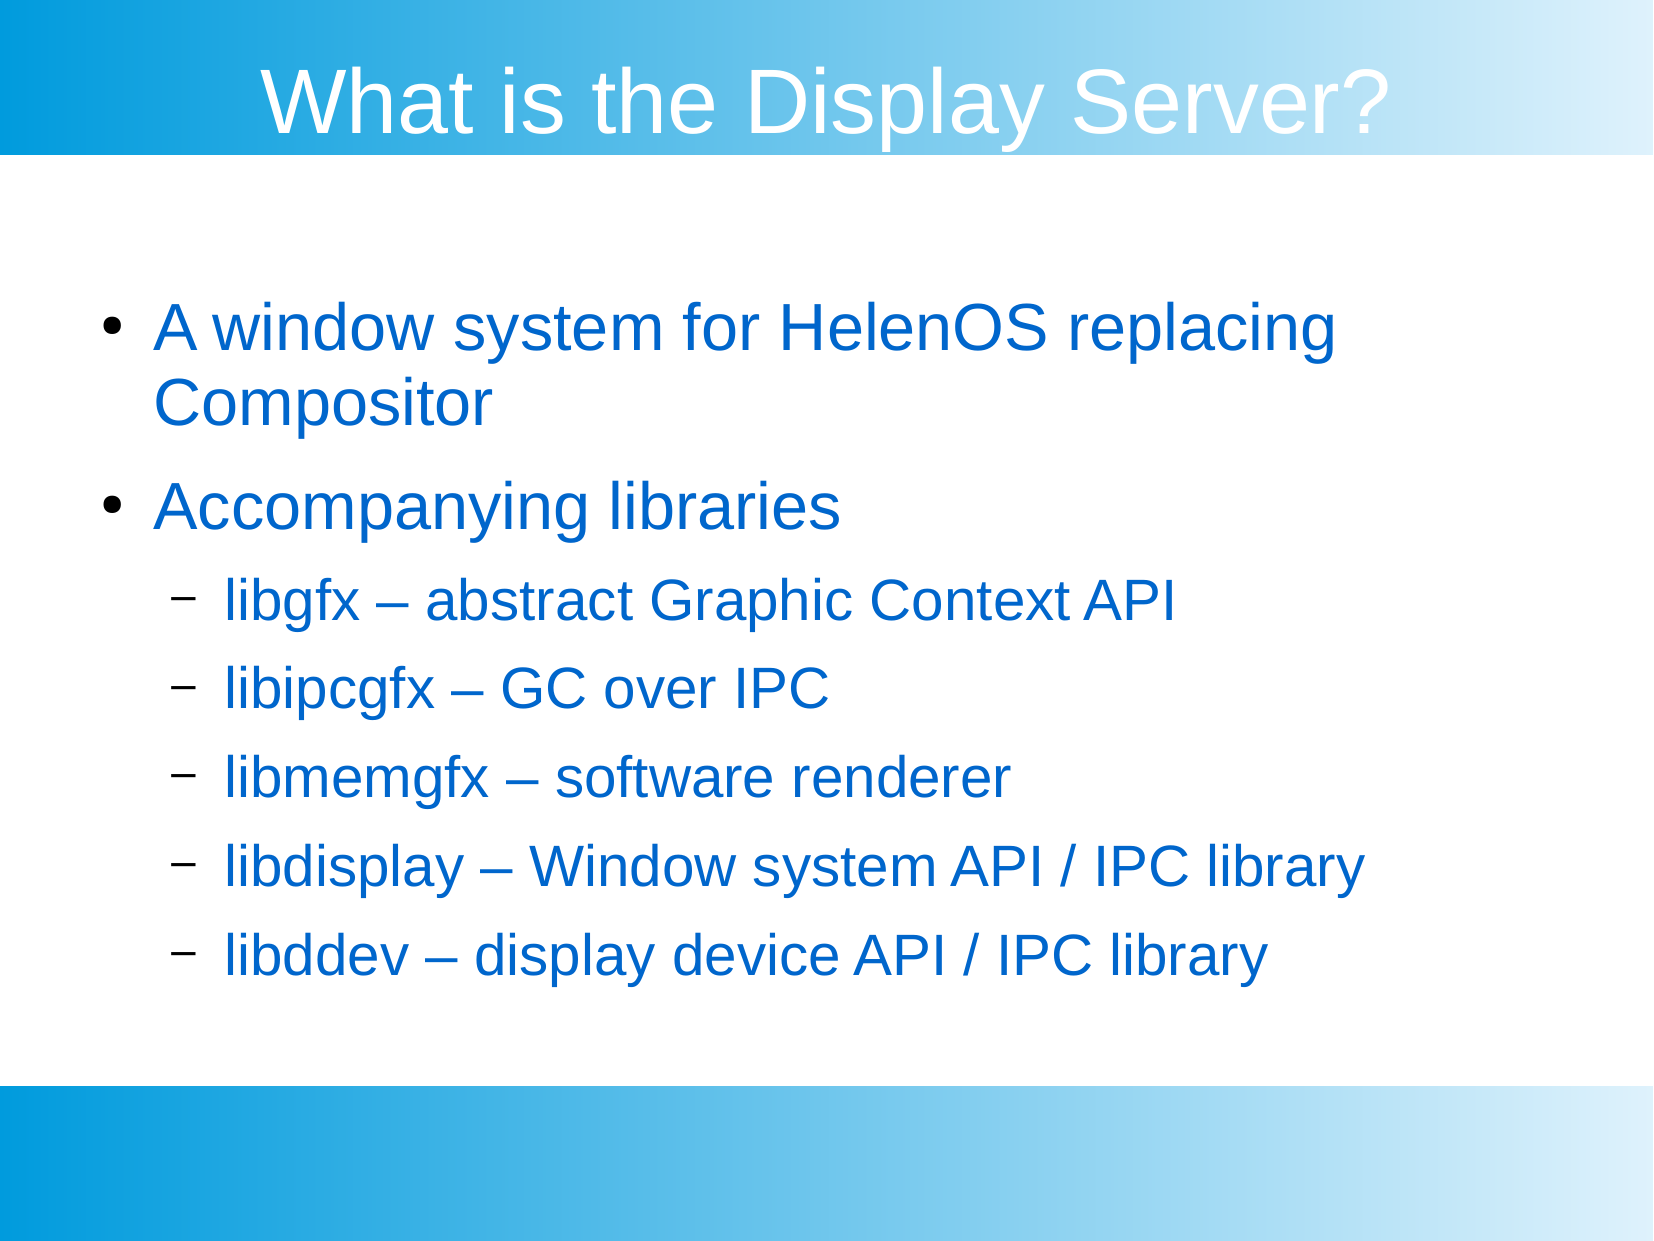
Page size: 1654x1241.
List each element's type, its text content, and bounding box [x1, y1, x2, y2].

list A window system for HelenOS replacing Compositor Accompanying libraries libgfx – abstract Graphic Context API libipcgfx – GC over IPC libmemgfx – software renderer libdisplay – Window system API / IPC library libddev – display device API / IPC library [82, 290, 1571, 1010]
title What is the Display Server? [82, 49, 1571, 155]
